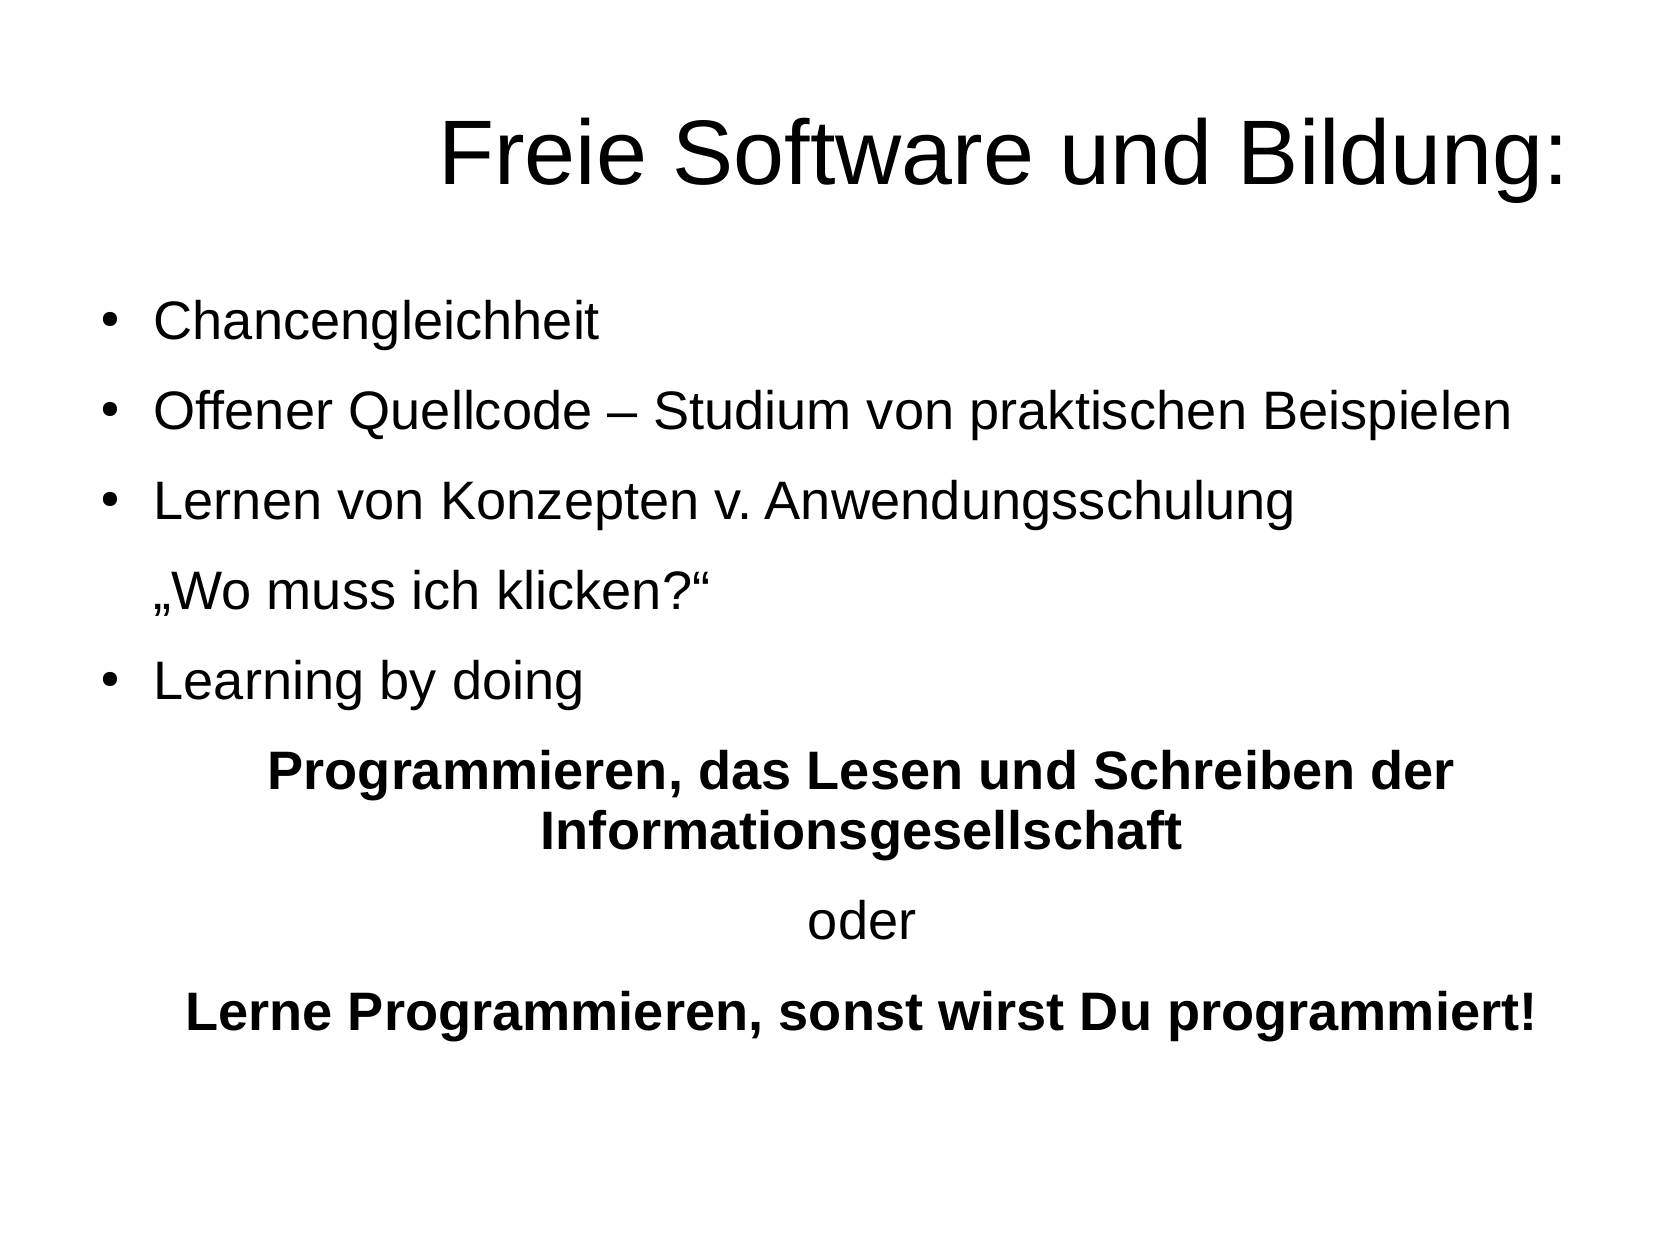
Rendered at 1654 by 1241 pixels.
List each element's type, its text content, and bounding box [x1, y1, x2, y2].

title Freie Software und Bildung: [82, 49, 1571, 257]
list Chancengleichheit Offener Quellcode – Studium von praktischen Beispielen Lernen von Konzepten v. Anwendungsschulung „Wo muss ich klicken?“ Learning by doing Programmieren, das Lesen und Schreiben der Informationsgesellschaft oder Lerne Programmieren, sonst wirst Du programmiert! [82, 290, 1571, 1109]
